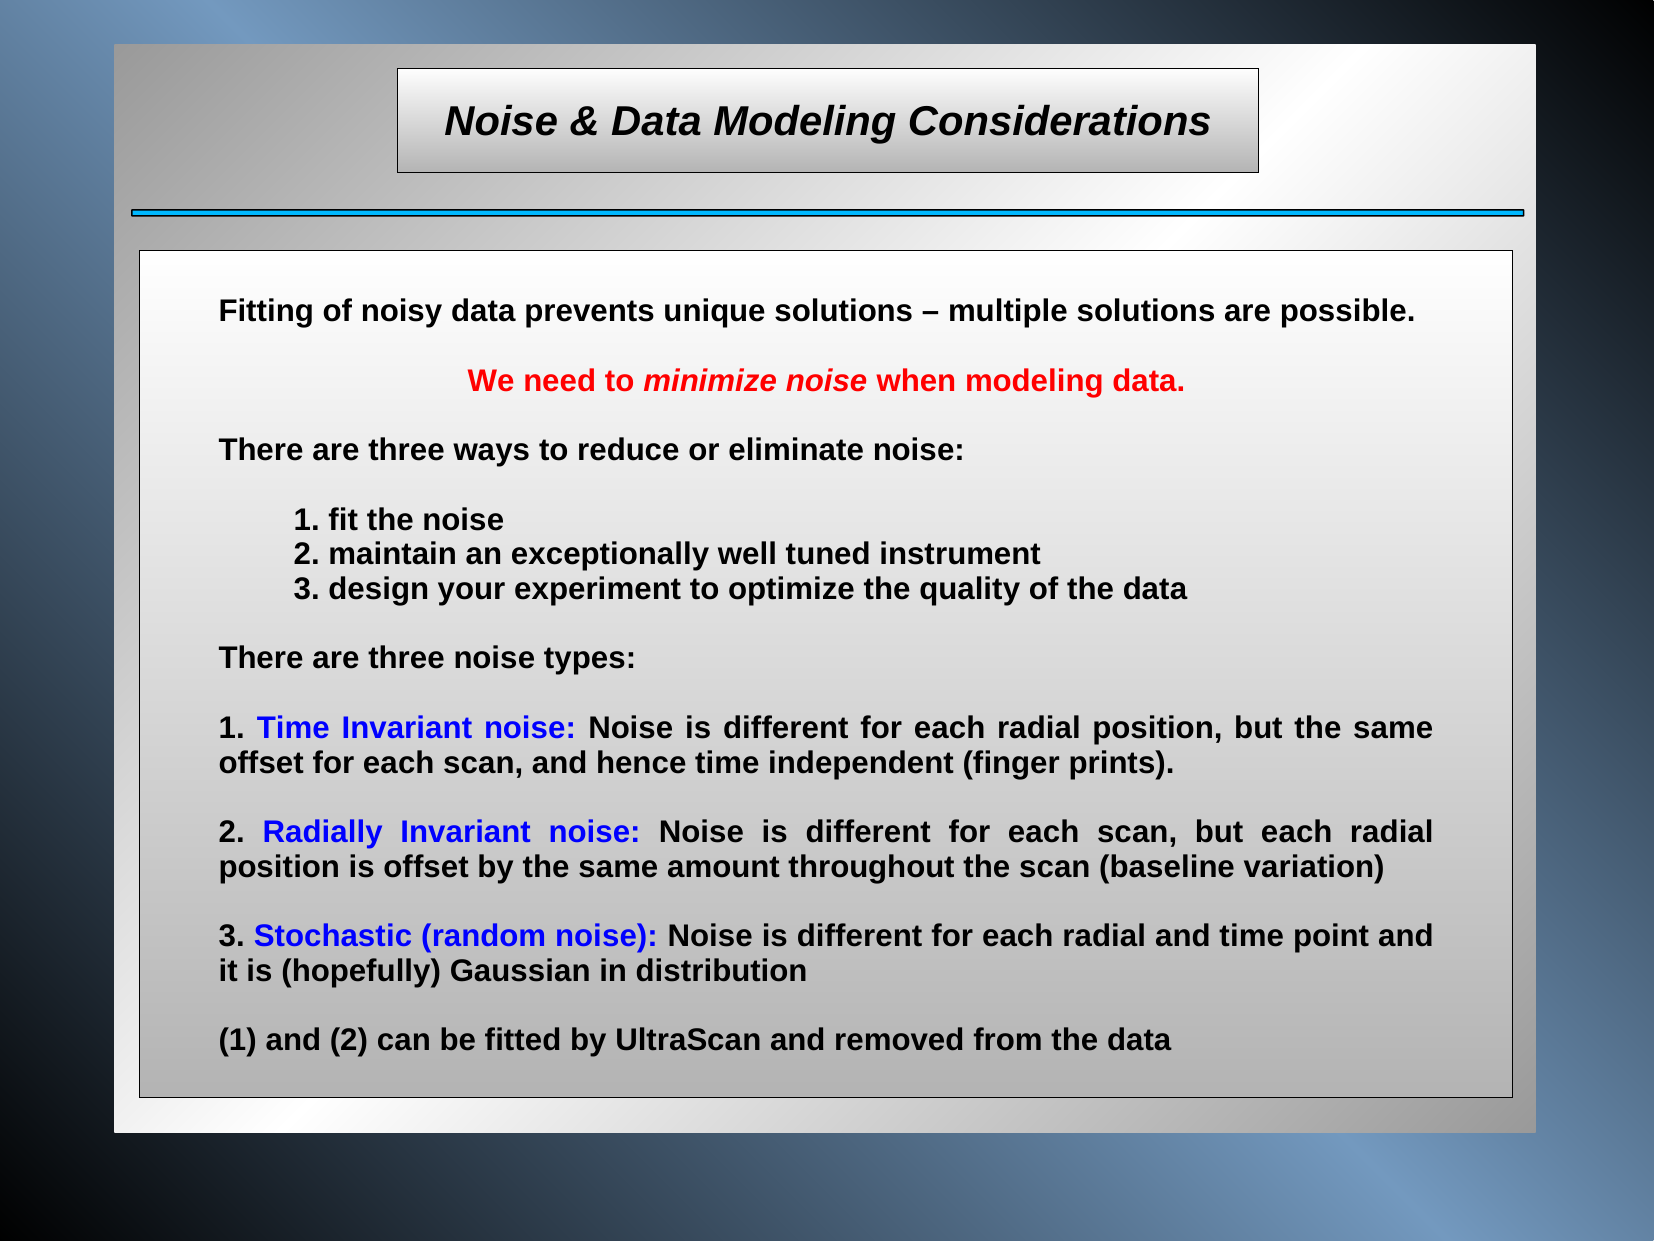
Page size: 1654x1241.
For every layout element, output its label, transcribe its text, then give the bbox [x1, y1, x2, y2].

text_box [139, 250, 1513, 1098]
text_box Fitting of noisy data prevents unique solutions – multiple solutions are possible. We need to minimize noise when modeling data. There are three ways to reduce or eliminate noise: 1. fit the noise 2. maintain an exceptionally well tuned instrument 3. design your experiment to optimize the quality of the data There are three noise types: 1. Time Invariant noise: Noise is different for each radial position, but the same offset for each scan, and hence time independent (finger prints). 2. Radially Invariant noise: Noise is different for each scan, but each radial position is offset by the same amount throughout the scan (baseline variation) 3. Stochastic (random noise): Noise is different for each radial and time point and it is (hopefully) Gaussian in distribution (1) and (2) can be fitted by UltraScan and removed from the data [218, 293, 1435, 1093]
text_box [131, 209, 1524, 216]
text_box Noise & Data Modeling Considerations [397, 68, 1259, 173]
